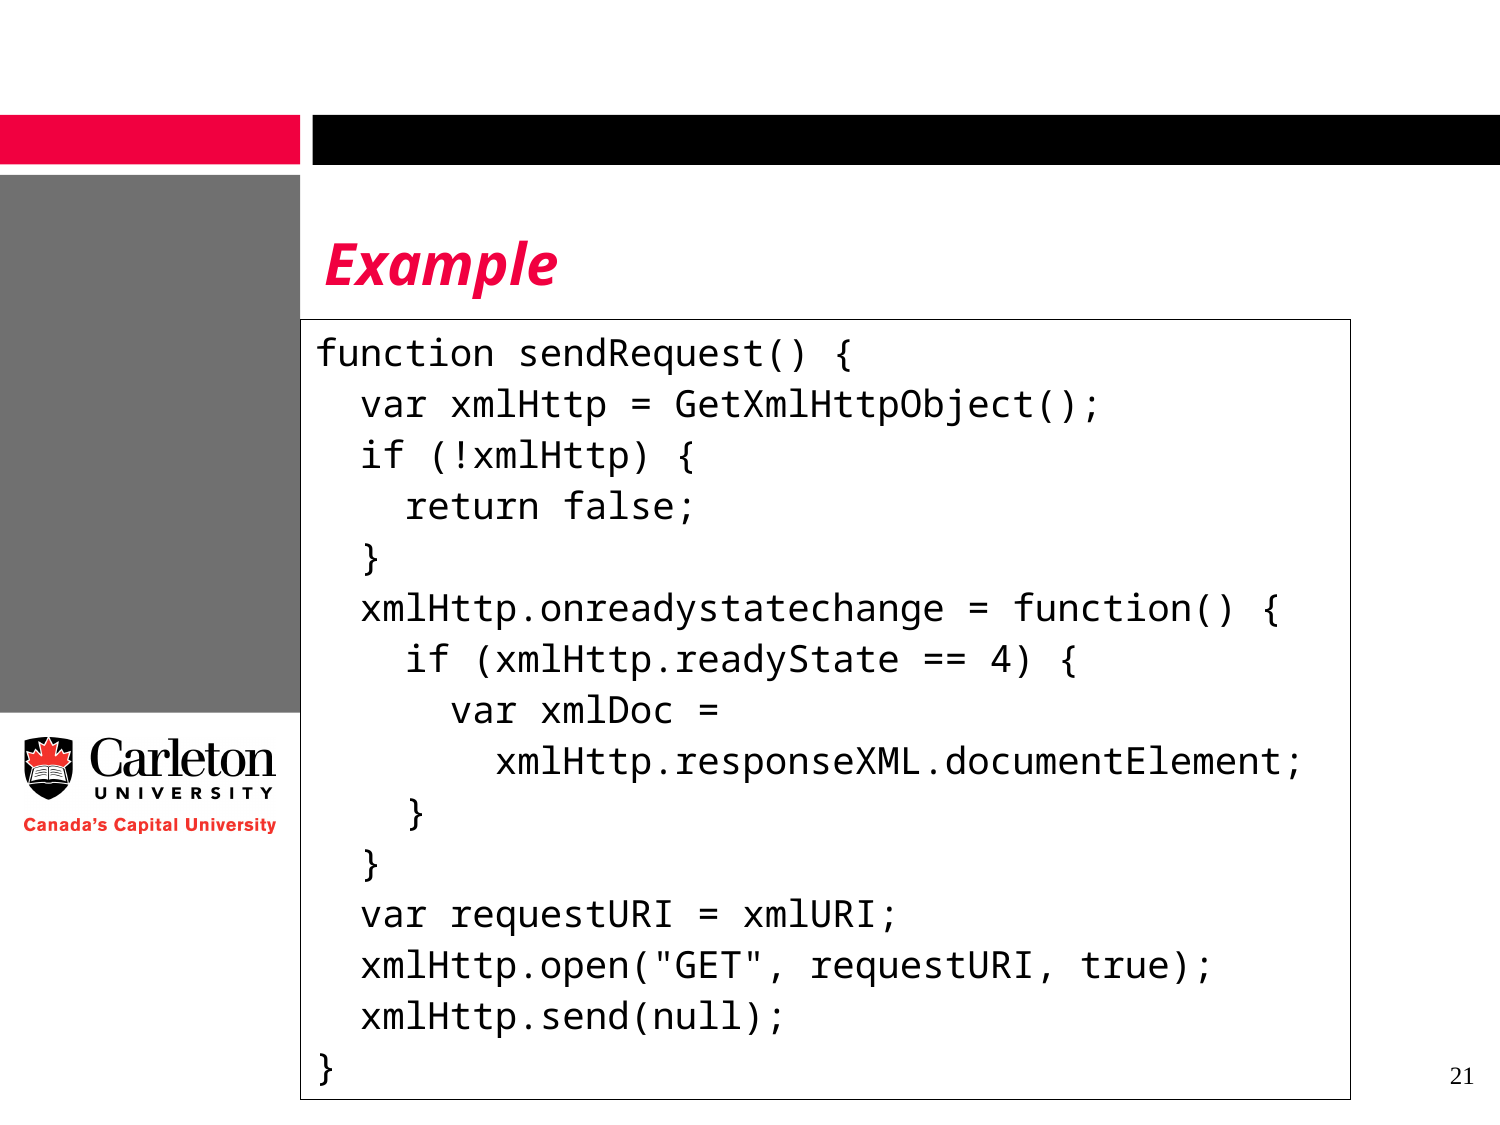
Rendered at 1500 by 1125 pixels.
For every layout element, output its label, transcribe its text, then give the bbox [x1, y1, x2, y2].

title Example [324, 187, 1450, 338]
picture [24, 737, 276, 834]
text_box function sendRequest() { var xmlHttp = GetXmlHttpObject(); if (!xmlHttp) { return false; } xmlHttp.onreadystatechange = function() { if (xmlHttp.readyState == 4) { var xmlDoc = xmlHttp.responseXML.documentElement; } } var requestURI = xmlURI; xmlHttp.open("GET", requestURI, true); xmlHttp.send(null); } [300, 319, 1351, 1013]
